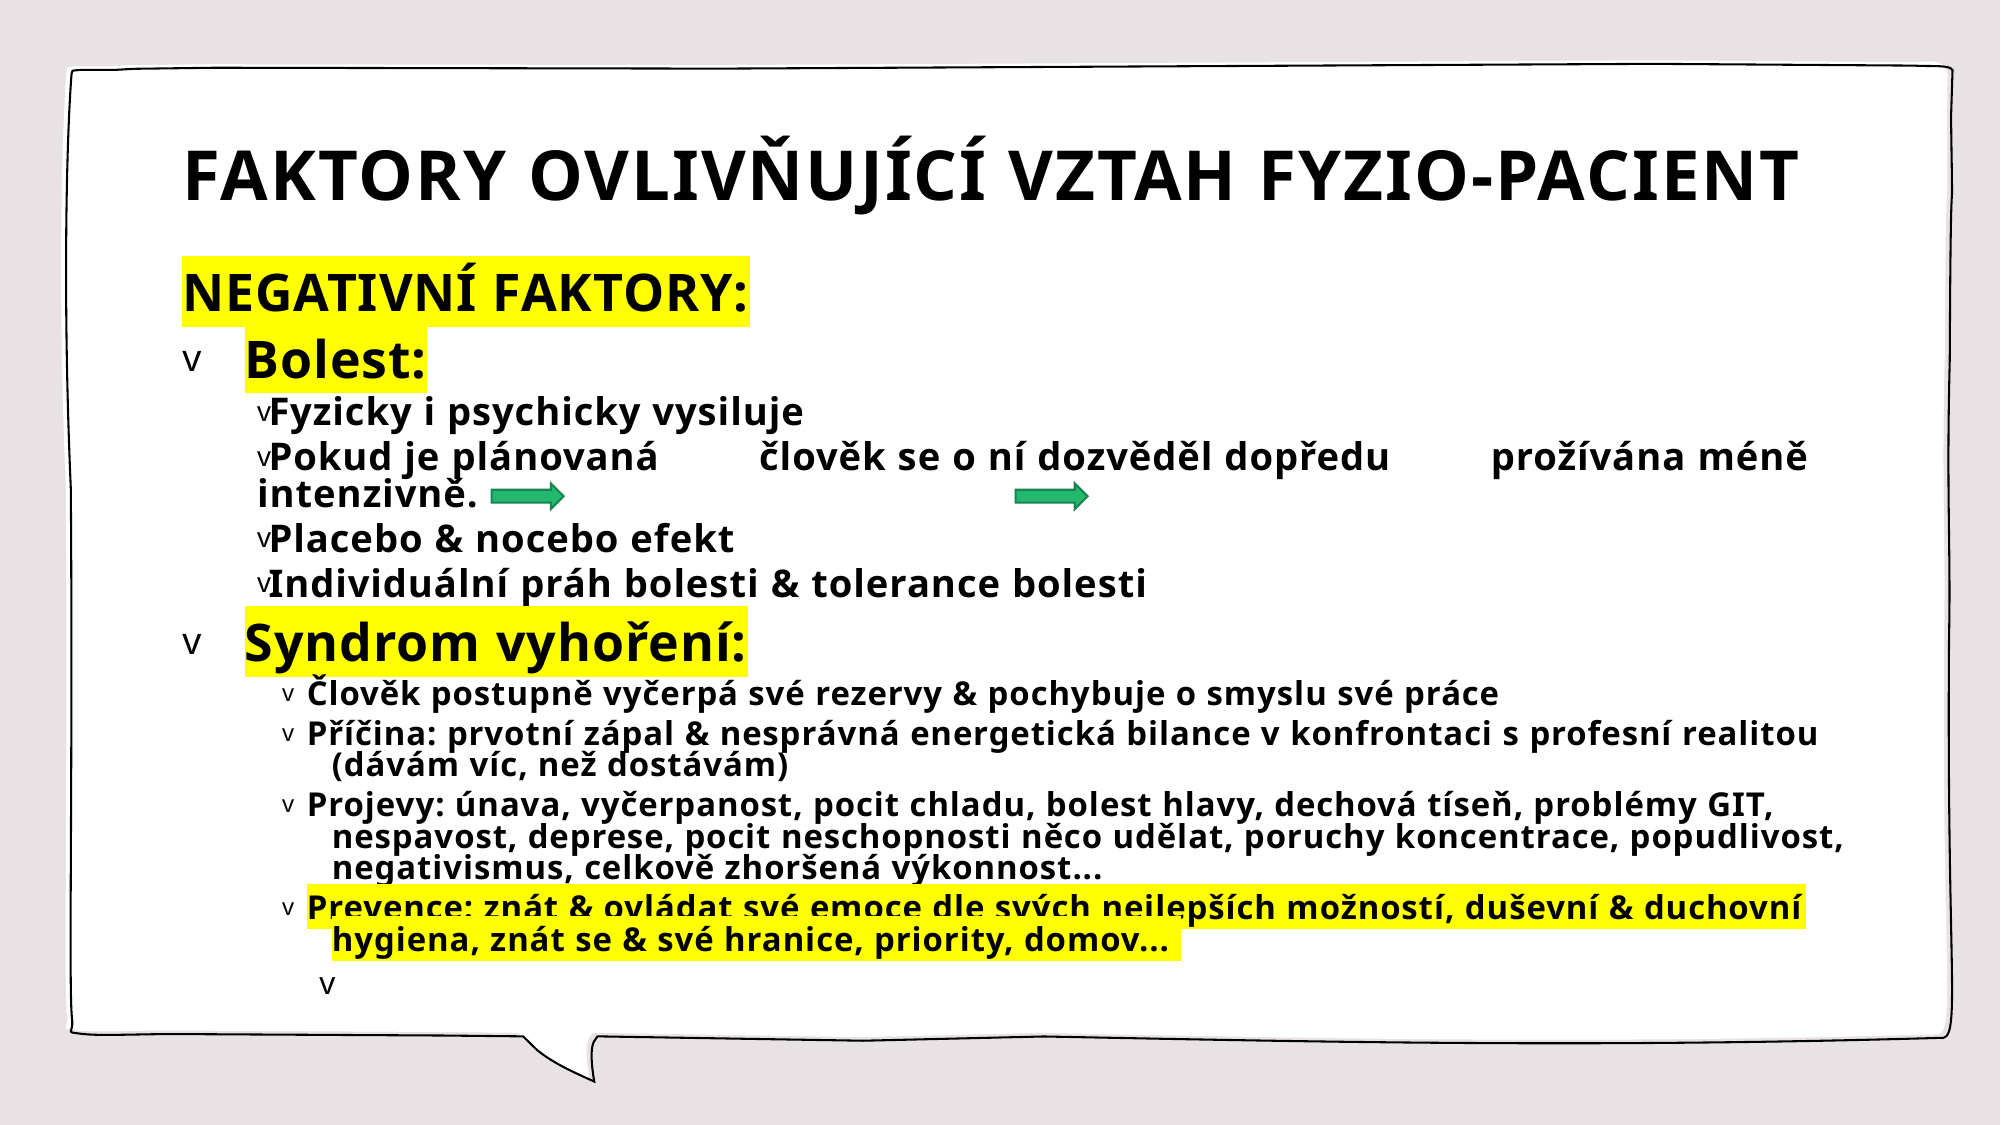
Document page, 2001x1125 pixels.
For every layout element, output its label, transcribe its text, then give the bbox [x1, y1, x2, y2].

text_box [491, 483, 564, 510]
title FAKTORY OVLIVŇUJÍCÍ VZTAH FYZIO-PACIENT [167, 91, 1863, 254]
list NEGATIVNÍ FAKTORY: Bolest: Fyzicky i psychicky vysiluje Pokud je plánovaná člověk se o ní dozvěděl dopředu prožívána méně intenzivně. Placebo & nocebo efekt Individuální práh bolesti & tolerance bolesti Syndrom vyhoření: Člověk postupně vyčerpá své rezervy & pochybuje o smyslu své práce Příčina: prvotní zápal & nesprávná energetická bilance v konfrontaci s profesní realitou (dávám víc, než dostávám) Projevy: únava, vyčerpanost, pocit chladu, bolest hlavy, dechová tíseň, problémy GIT, nespavost, deprese, pocit neschopnosti něco udělat, poruchy koncentrace, popudlivost, negativismus, celkově zhoršená výkonnost... Prevence: znát & ovládat své emoce dle svých nejlepších možností, duševní & duchovní hygiena, znát se & své hranice, priority, domov... [167, 263, 1900, 968]
text_box [1015, 483, 1088, 510]
